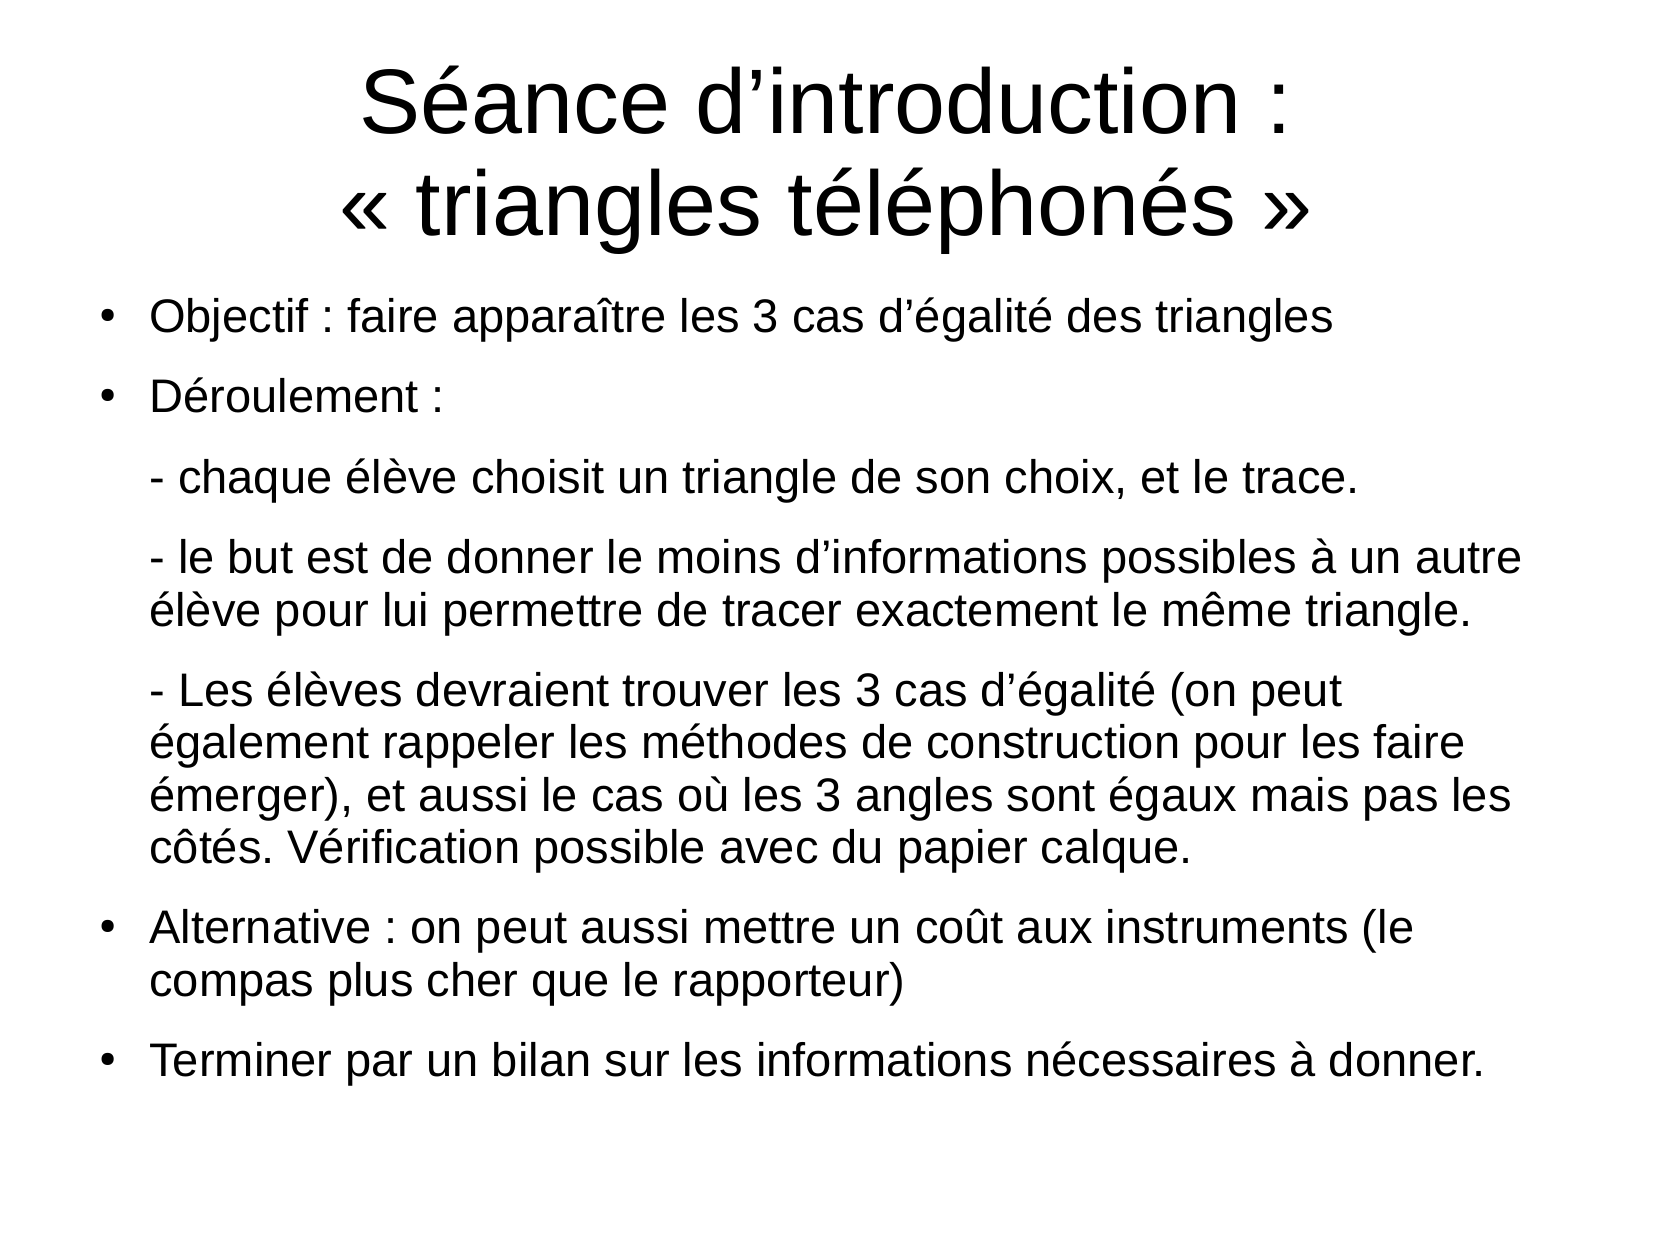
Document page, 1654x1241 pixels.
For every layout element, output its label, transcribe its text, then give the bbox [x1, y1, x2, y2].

list Objectif : faire apparaître les 3 cas d’égalité des triangles Déroulement : - chaque élève choisit un triangle de son choix, et le trace. - le but est de donner le moins d’informations possibles à un autre élève pour lui permettre de tracer exactement le même triangle. - Les élèves devraient trouver les 3 cas d’égalité (on peut également rappeler les méthodes de construction pour les faire émerger), et aussi le cas où les 3 angles sont égaux mais pas les côtés. Vérification possible avec du papier calque. Alternative : on peut aussi mettre un coût aux instruments (le compas plus cher que le rapporteur) Terminer par un bilan sur les informations nécessaires à donner. [82, 290, 1571, 1099]
title Séance d’introduction : « triangles téléphonés » [82, 49, 1571, 257]
